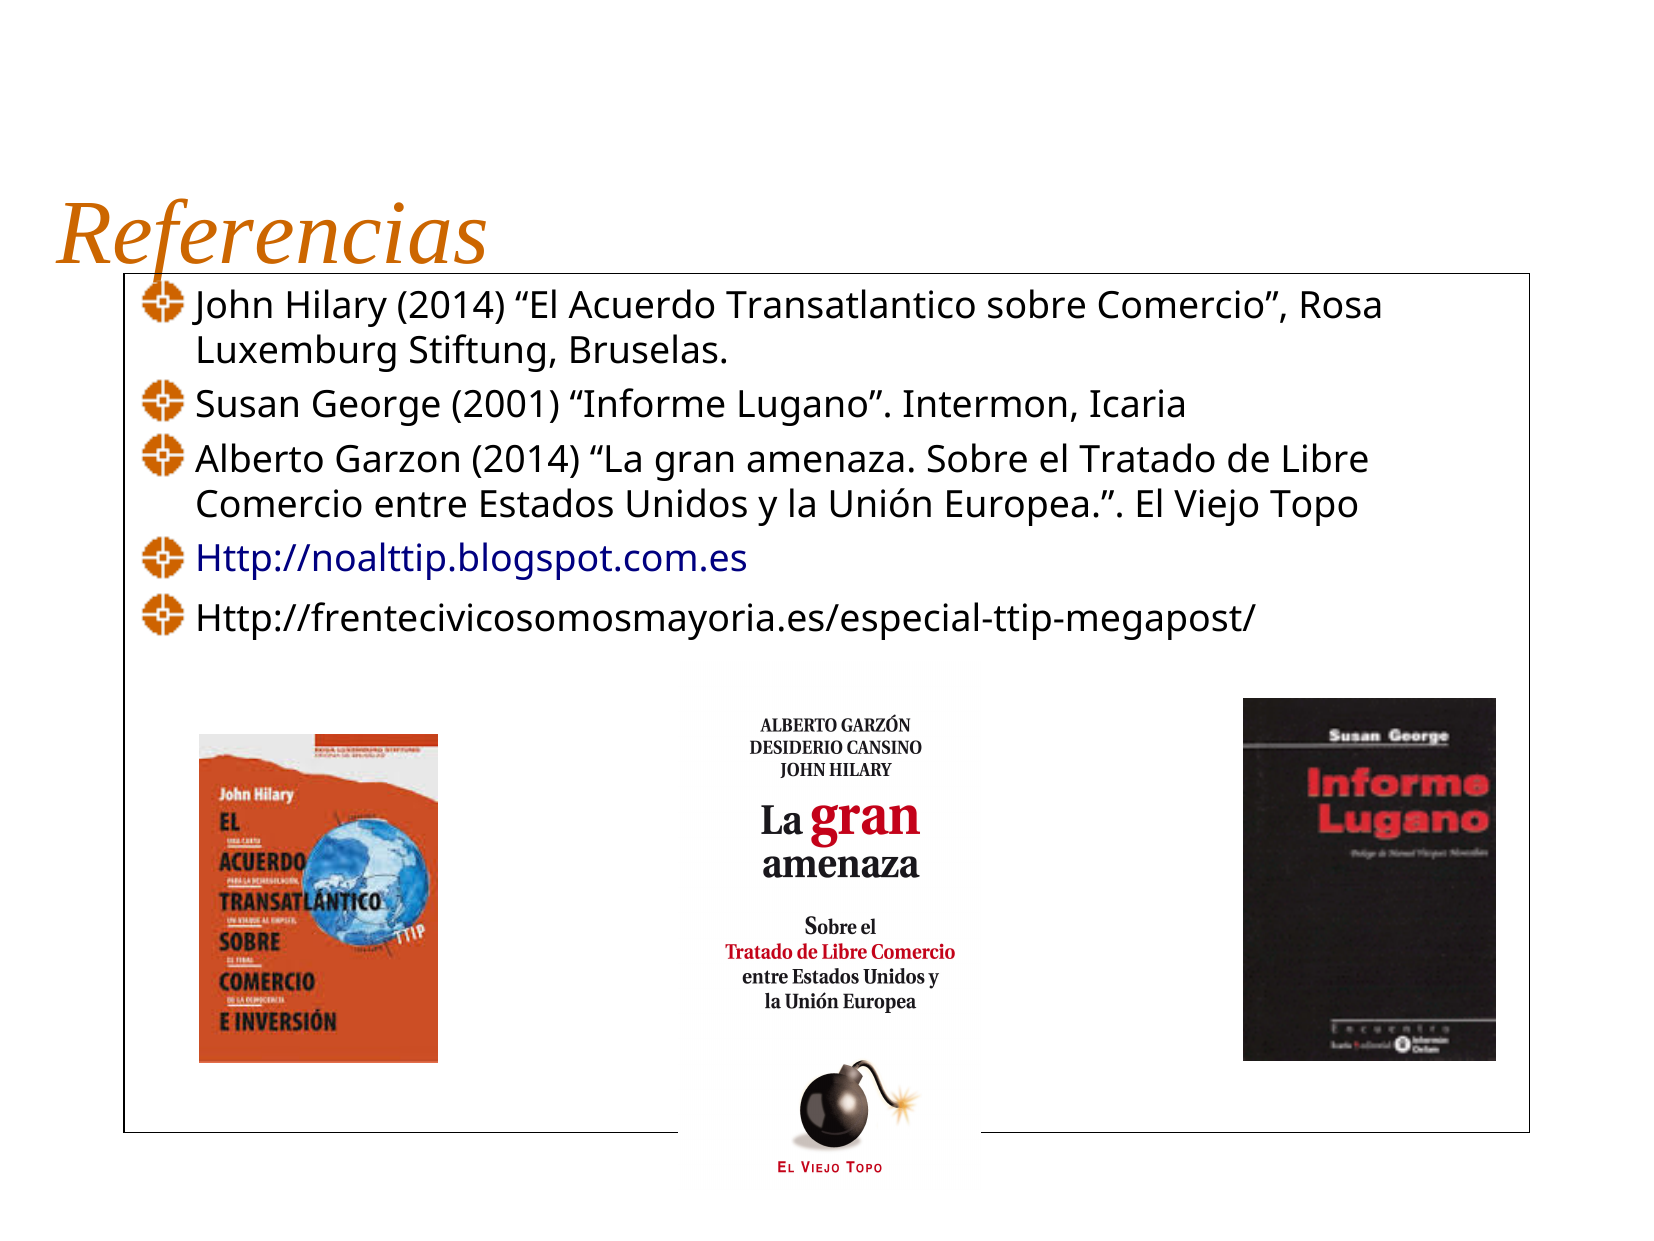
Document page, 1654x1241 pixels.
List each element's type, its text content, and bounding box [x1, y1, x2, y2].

list John Hilary (2014) “El Acuerdo Transatlantico sobre Comercio”, Rosa Luxemburg Stiftung, Bruselas. Susan George (2001) “Informe Lugano”. Intermon, Icaria Alberto Garzon (2014) “La gran amenaza. Sobre el Tratado de Libre Comercio entre Estados Unidos y la Unión Europea.”. El Viejo Topo Http://noalttip.blogspot.com.es Http://frentecivicosomosmayoria.es/especial-ttip-megapost/ [123, 273, 1530, 1133]
title Referencias [41, 137, 1613, 317]
picture [199, 734, 438, 1063]
picture [1243, 698, 1496, 1061]
picture [678, 661, 981, 1190]
